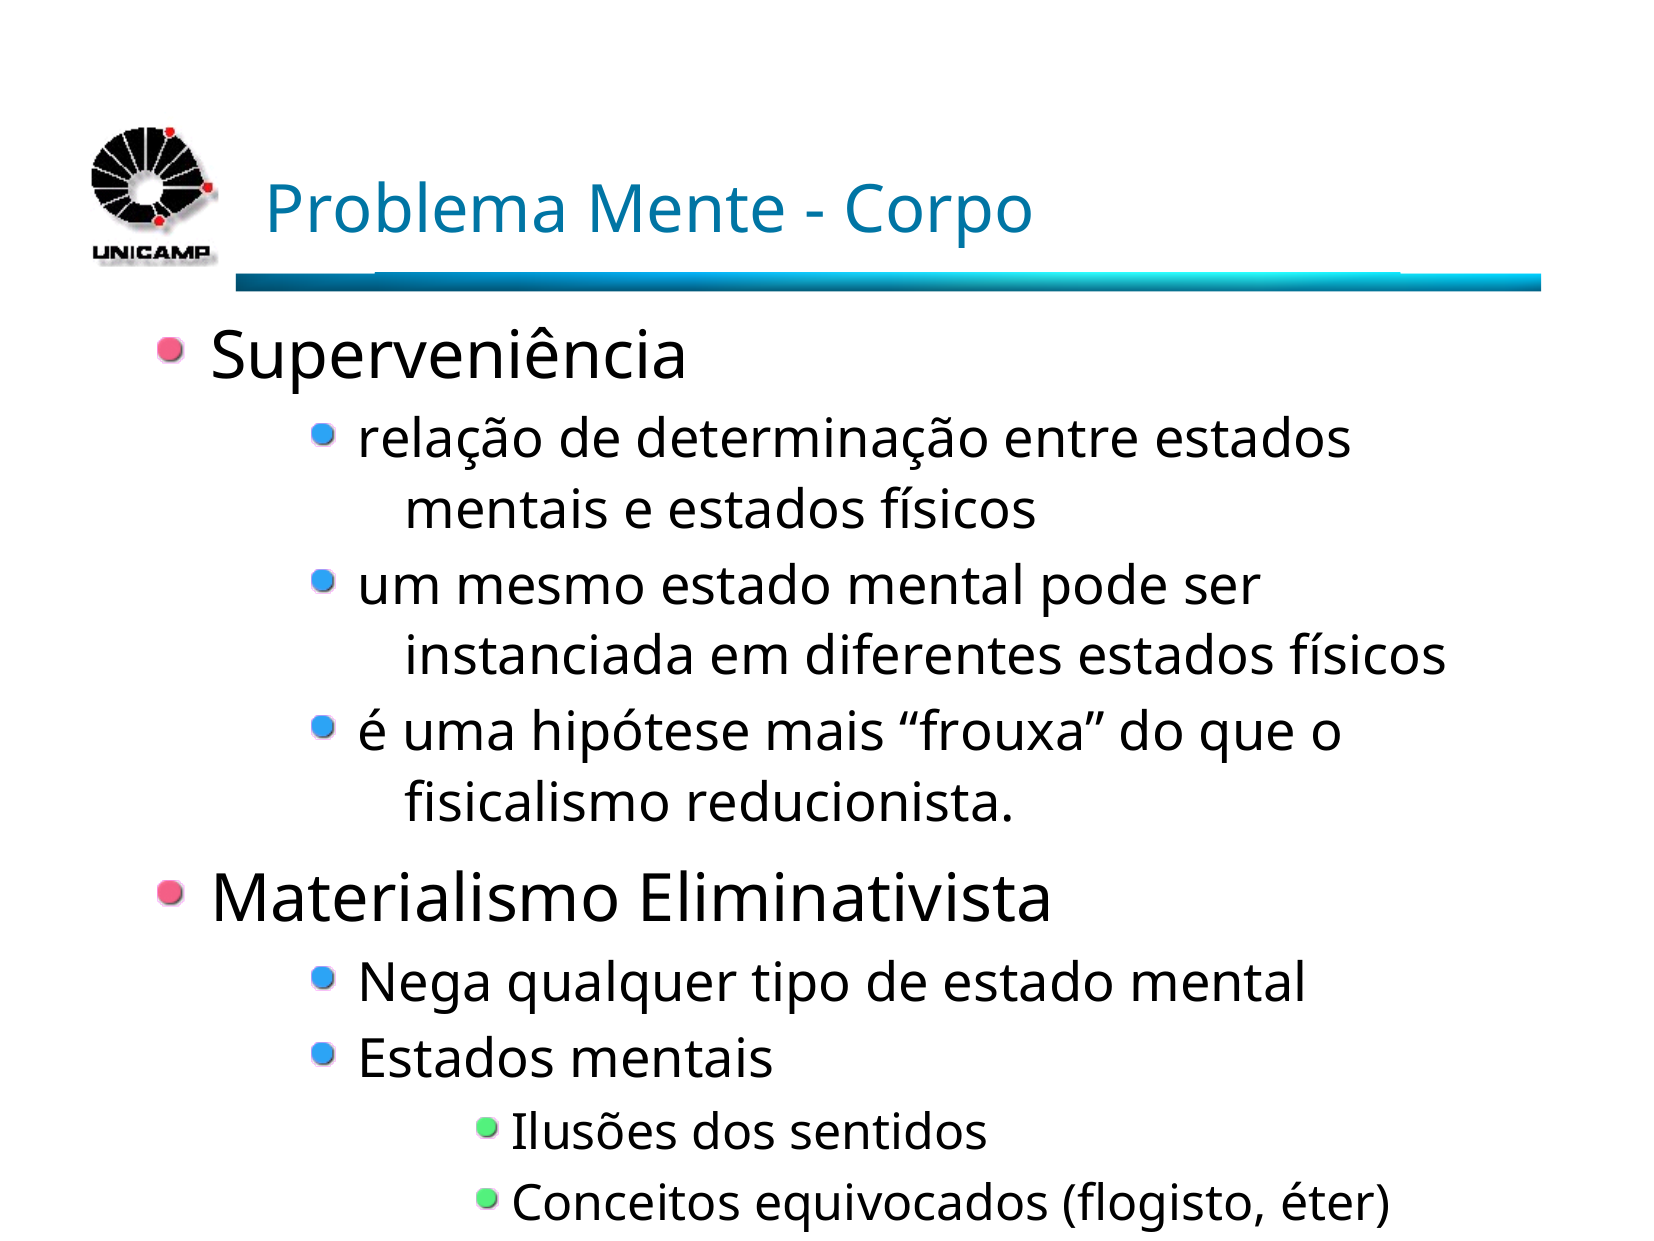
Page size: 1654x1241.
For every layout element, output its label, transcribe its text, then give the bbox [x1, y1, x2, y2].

picture [475, 1187, 500, 1211]
picture [125, 272, 1654, 295]
title Problema Mente - Corpo [264, 42, 1534, 250]
list Superveniência relação de determinação entre estados mentais e estados físicos um mesmo estado mental pode ser instanciada em diferentes estados físicos é uma hipótese mais “frouxa” do que o fisicalismo reducionista. Materialismo Eliminativista Nega qualquer tipo de estado mental Estados mentais Ilusões dos sentidos Conceitos equivocados (flogisto, éter) [121, 309, 1534, 1182]
